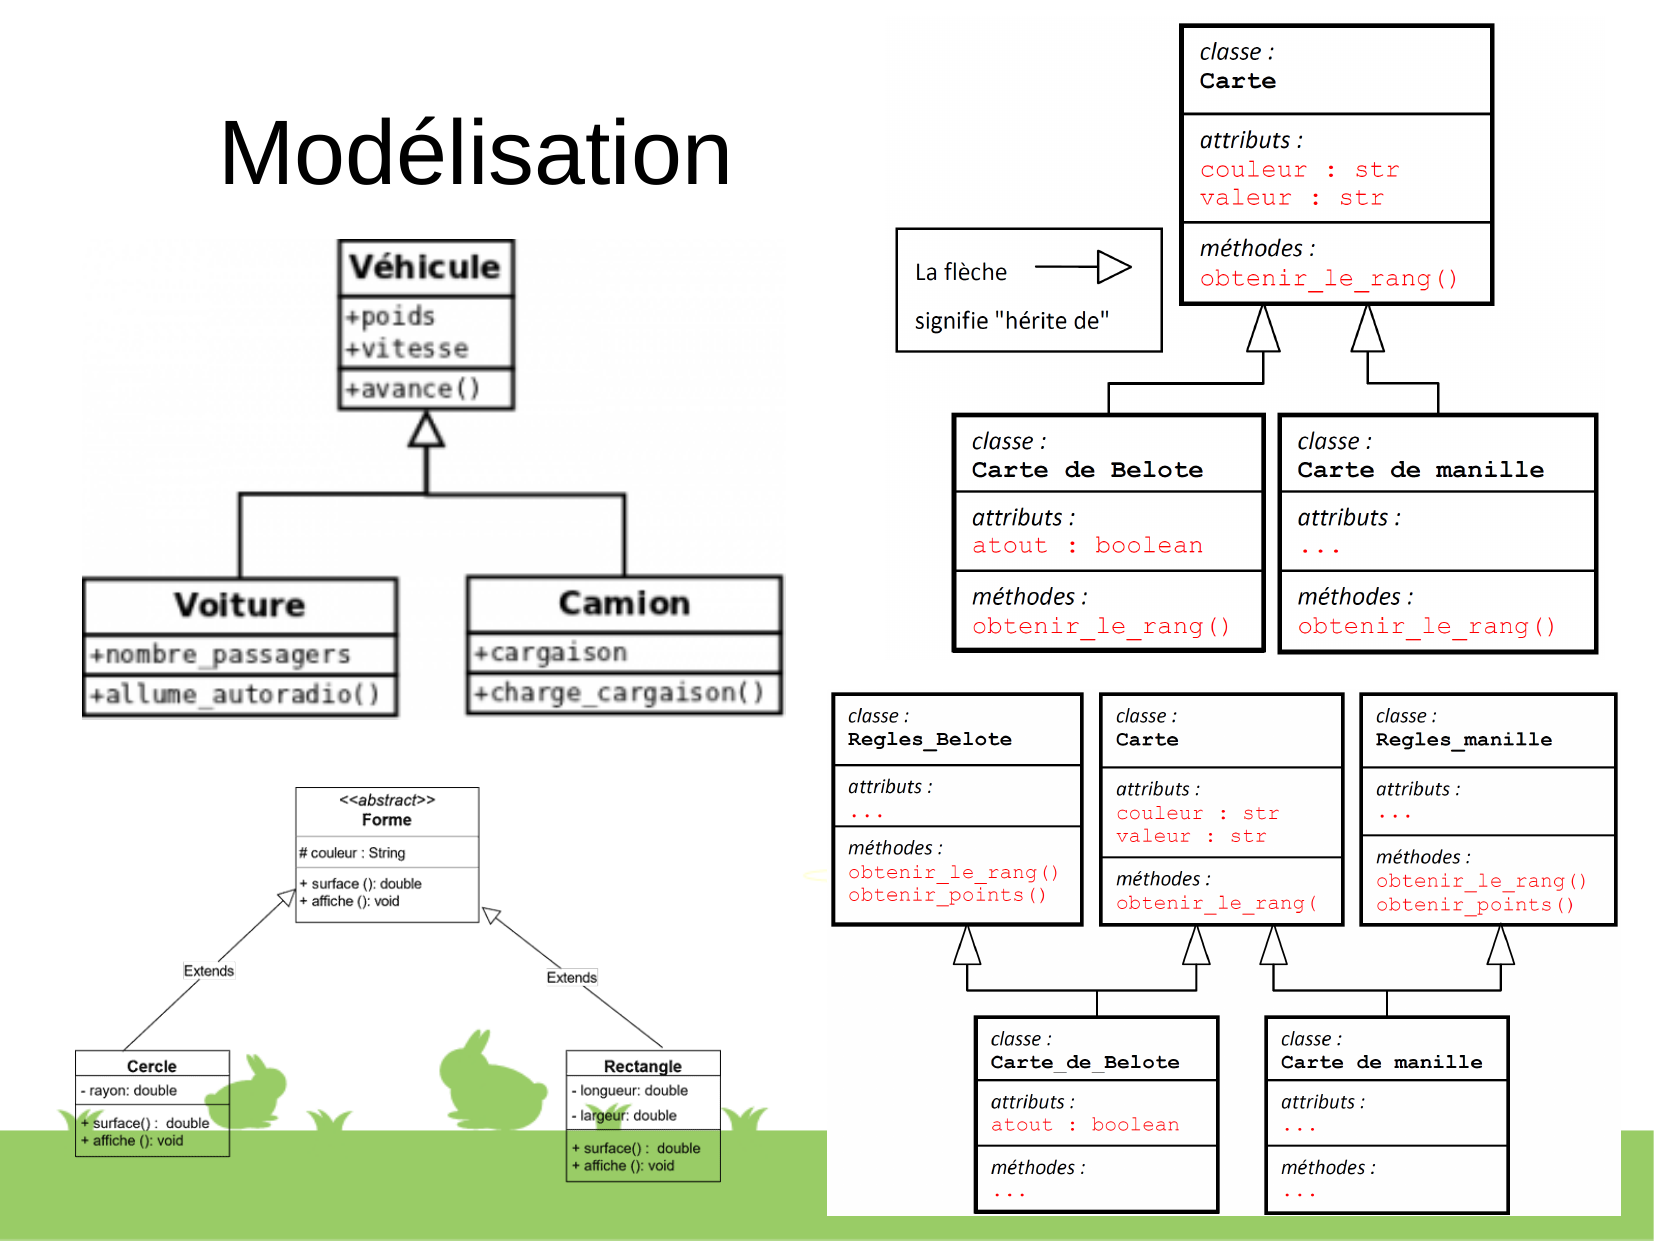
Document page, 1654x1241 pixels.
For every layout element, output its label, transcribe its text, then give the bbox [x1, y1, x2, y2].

title Modélisation [82, 49, 871, 257]
picture [0, 0, 1654, 1241]
